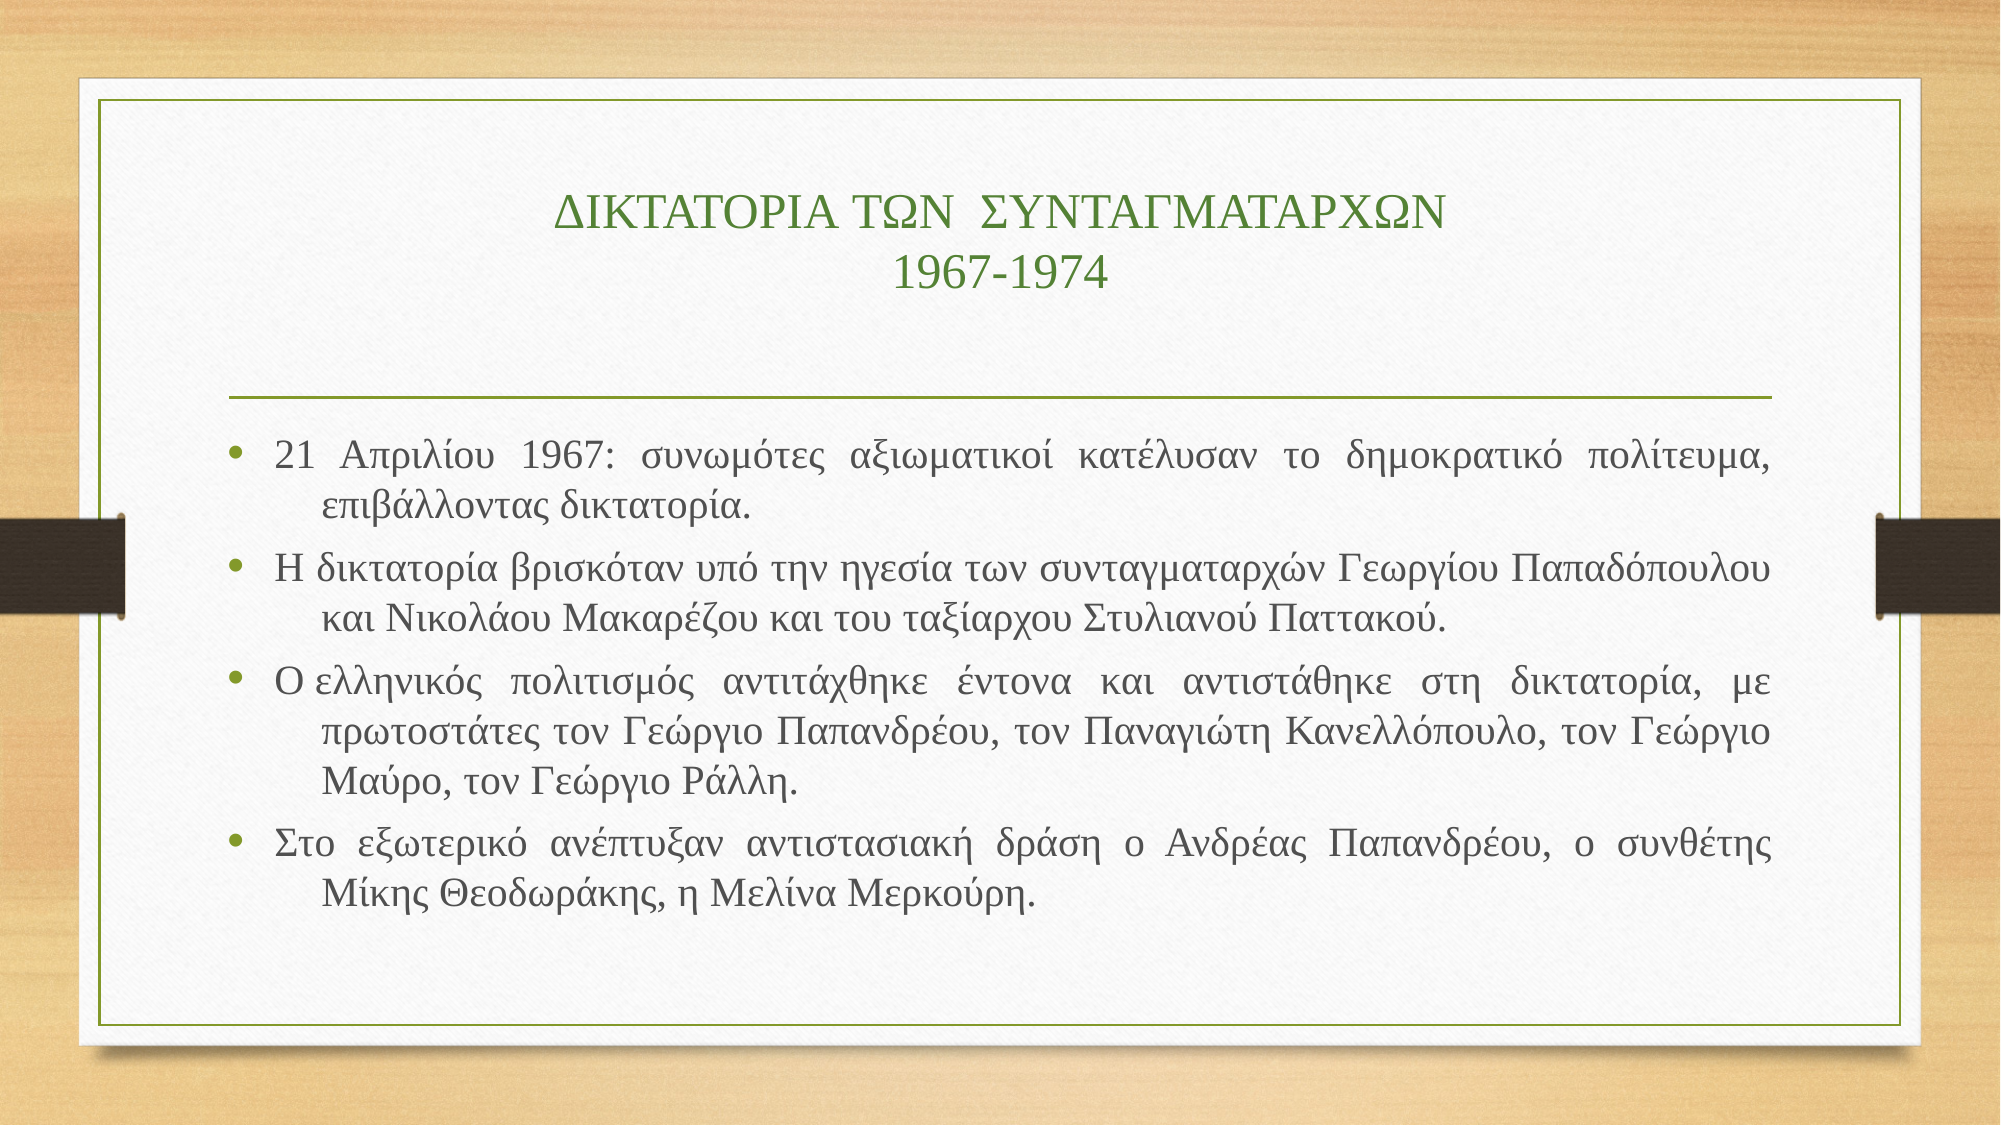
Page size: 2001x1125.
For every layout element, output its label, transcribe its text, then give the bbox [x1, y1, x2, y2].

list 21 Απριλίου 1967: συνωμότες αξιωματικοί κατέλυσαν το δημοκρατικό πολίτευμα, επιβάλλοντας δικτατορία. Η δικτατορία βρισκόταν υπό την ηγεσία των συνταγματαρχών Γεωργίου Παπαδόπουλου και Νικολάου Μακαρέζου και του ταξίαρχου Στυλιανού Παττακού. Ο ελληνικός πολιτισμός αντιτάχθηκε έντονα και αντιστάθηκε στη δικτατορία, με πρωτοστάτες τον Γεώργιο Παπανδρέου, τον Παναγιώτη Κανελλόπουλο, τον Γεώργιο Μαύρο, τον Γεώργιο Ράλλη. Στο εξωτερικό ανέπτυξαν αντιστασιακή δράση ο Ανδρέας Παπανδρέου, ο συνθέτης Μίκης Θεοδωράκης, η Μελίνα Μερκούρη. [212, 419, 1788, 964]
title ΔΙΚΤΑΤΟΡΙΑ ΤΩΝ ΣΥΝΤΑΓΜΑΤΑΡΧΩΝ 1967-1974 [212, 161, 1788, 376]
